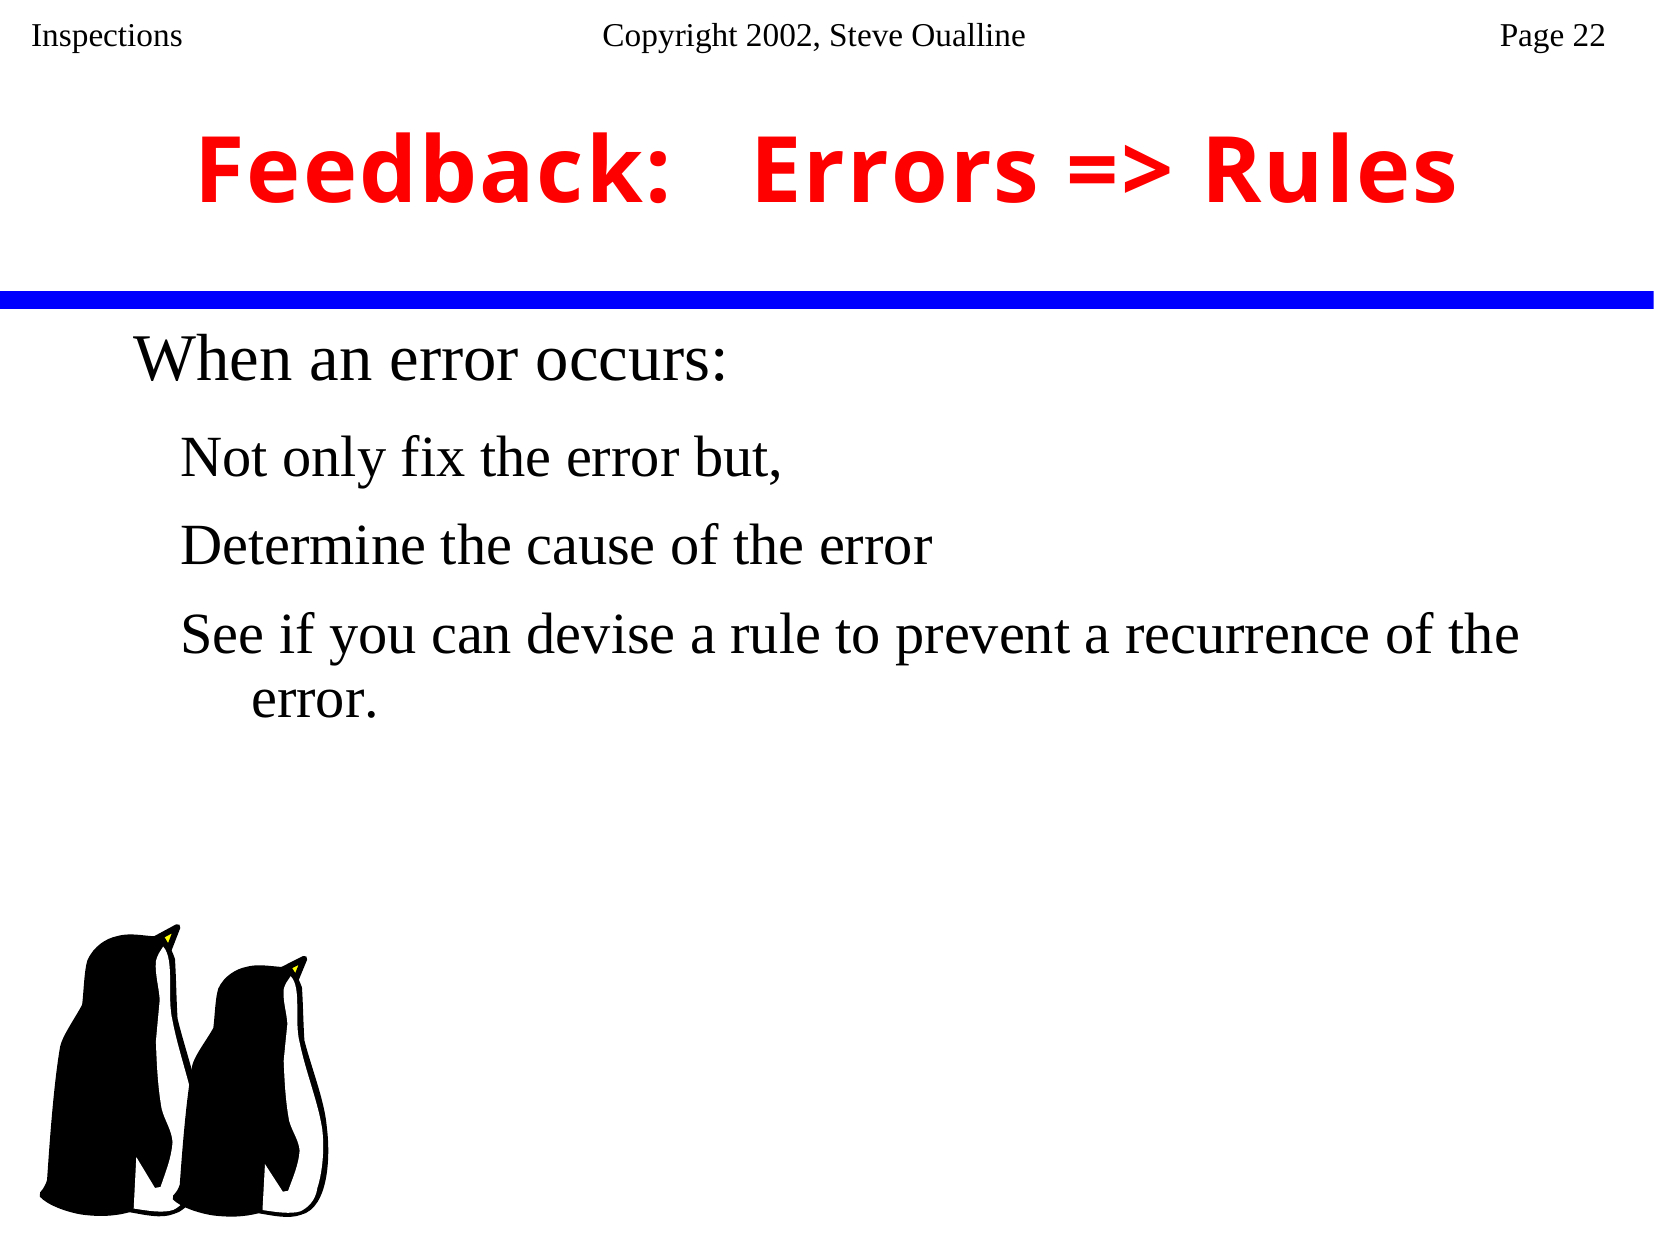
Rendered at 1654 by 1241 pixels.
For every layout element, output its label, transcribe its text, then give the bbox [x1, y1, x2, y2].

title Feedback: Errors => Rules [121, 60, 1534, 275]
list When an error occurs: Not only fix the error but, Determine the cause of the error See if you can devise a rule to prevent a recurrence of the error. [121, 321, 1534, 919]
